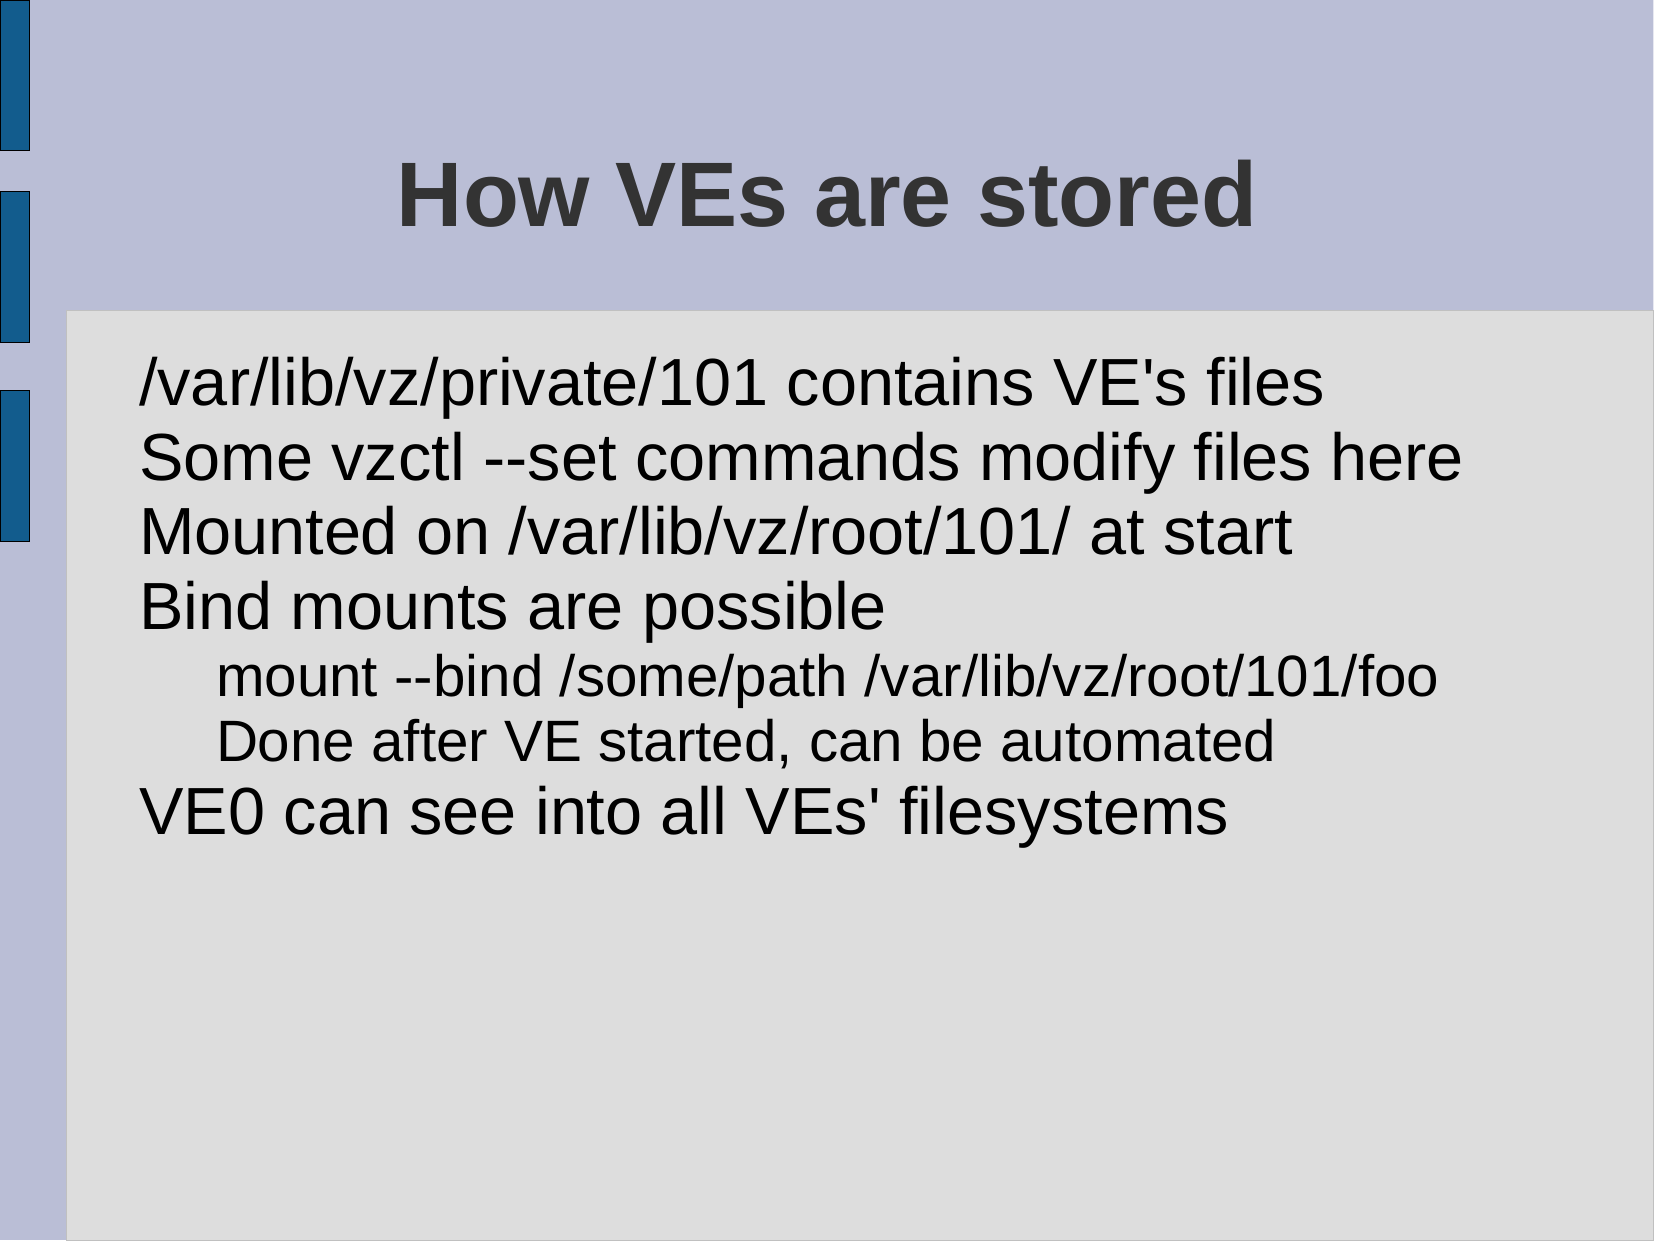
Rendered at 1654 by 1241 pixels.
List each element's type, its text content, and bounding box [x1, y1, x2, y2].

list /var/lib/vz/private/101 contains VE's files Some vzctl --set commands modify files here Mounted on /var/lib/vz/root/101/ at start Bind mounts are possible mount --bind /some/path /var/lib/vz/root/101/foo Done after VE started, can be automated VE0 can see into all VEs' filesystems [121, 344, 1534, 1127]
title How VEs are stored [121, 91, 1534, 299]
